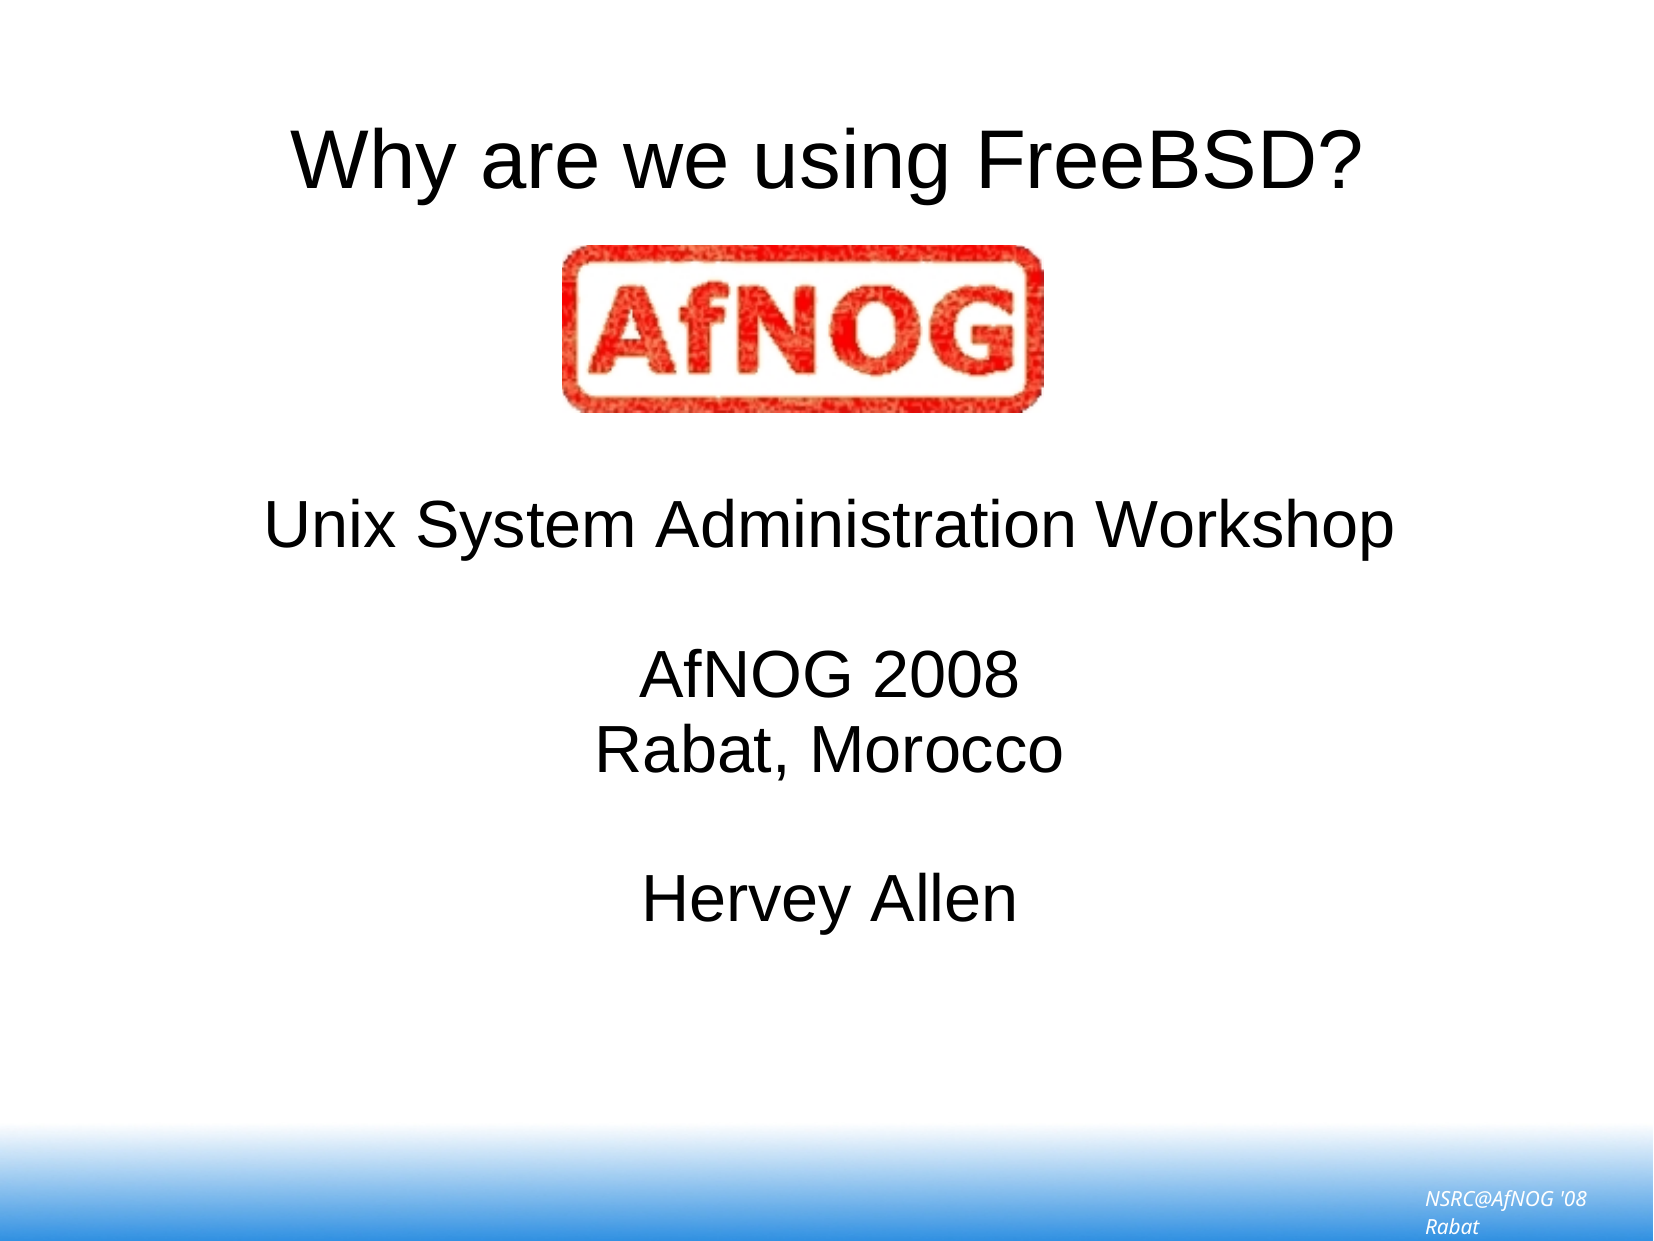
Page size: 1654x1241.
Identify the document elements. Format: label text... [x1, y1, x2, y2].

picture [562, 245, 1044, 413]
list Unix System Administration Workshop AfNOG 2008 Rabat, Morocco Hervey Allen [71, 487, 1572, 1112]
picture [0, 1122, 1653, 1241]
title Why are we using FreeBSD? [121, 58, 1534, 263]
